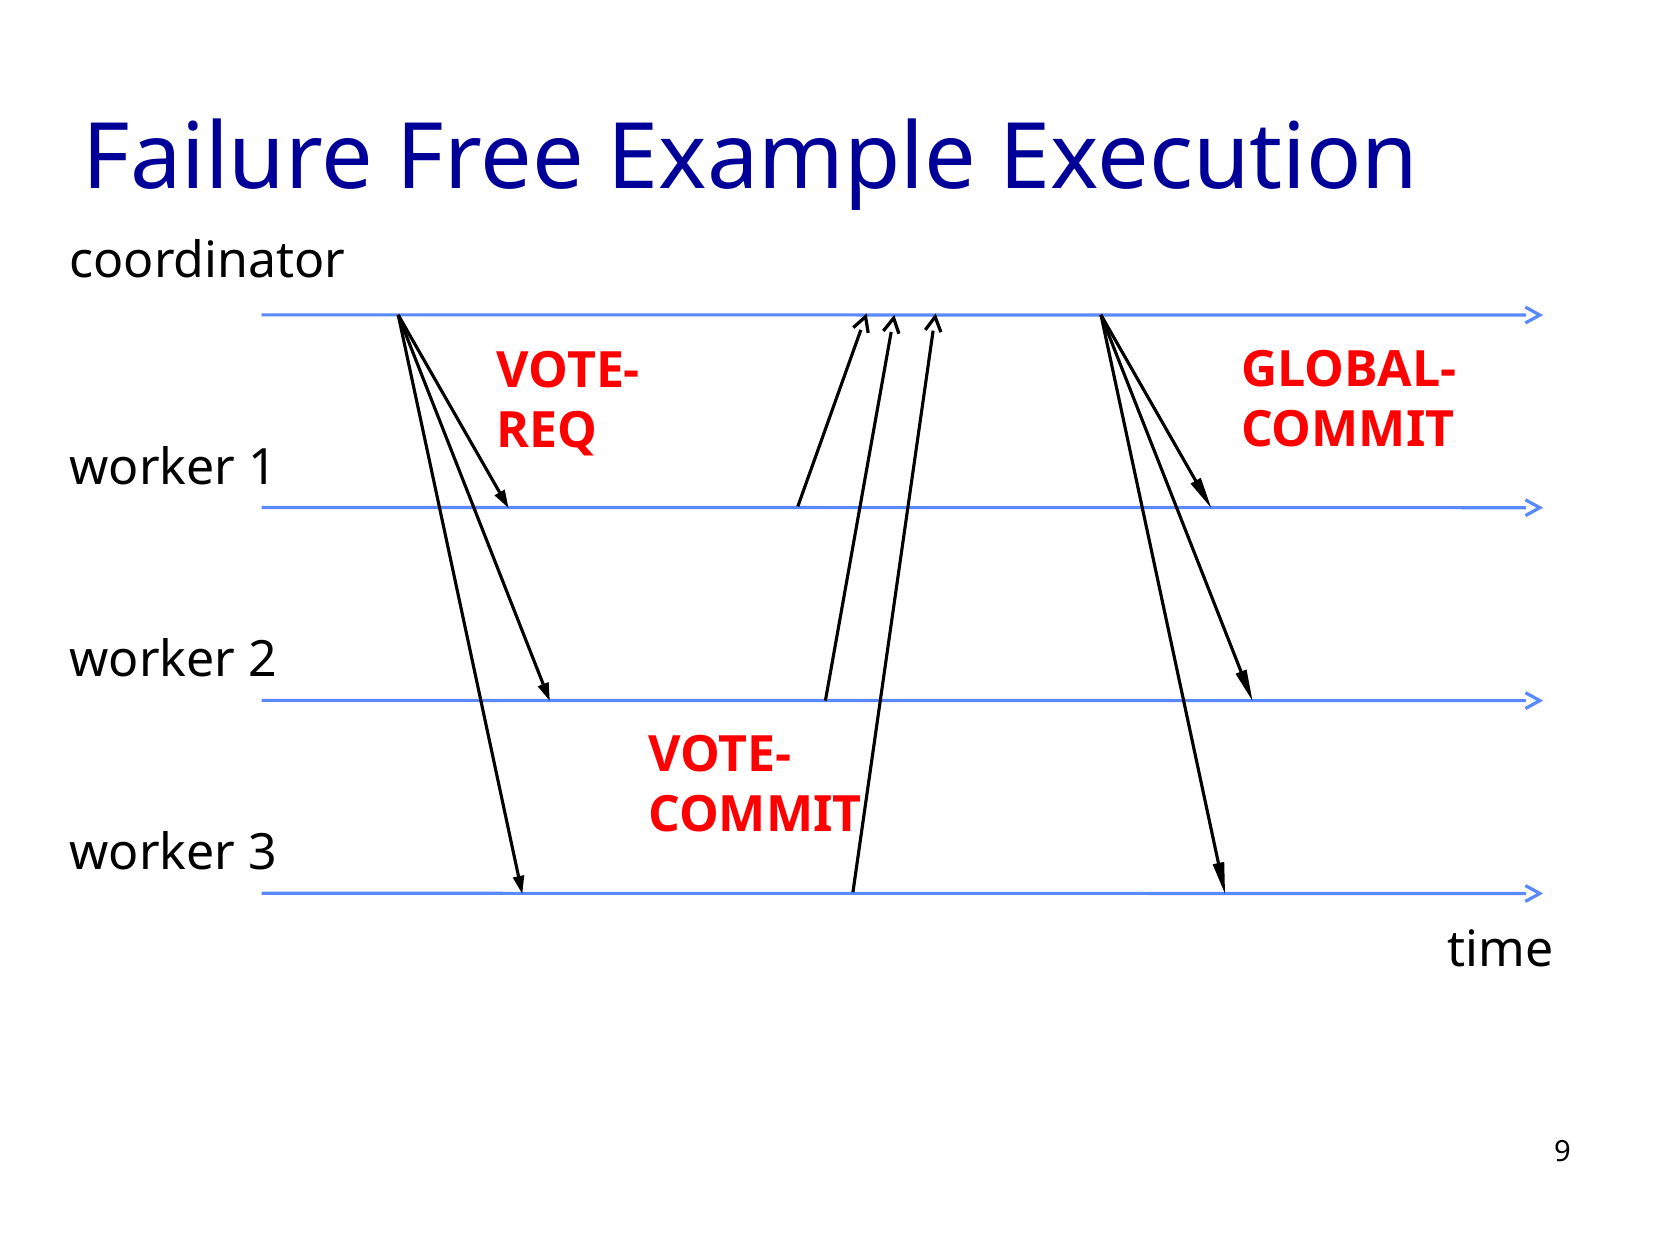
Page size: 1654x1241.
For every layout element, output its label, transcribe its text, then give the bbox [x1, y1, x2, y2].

text_box worker 3 [55, 812, 345, 887]
text_box worker 1 [55, 427, 345, 502]
text_box GLOBAL-COMMIT [1226, 328, 1502, 464]
text_box VOTE-COMMIT [633, 714, 896, 850]
text_box time [1432, 909, 1585, 985]
text_box worker 2 [55, 619, 360, 694]
text_box coordinator [55, 220, 450, 296]
title Failure Free Example Execution [82, 49, 1571, 257]
text_box VOTE-REQ [482, 330, 703, 466]
